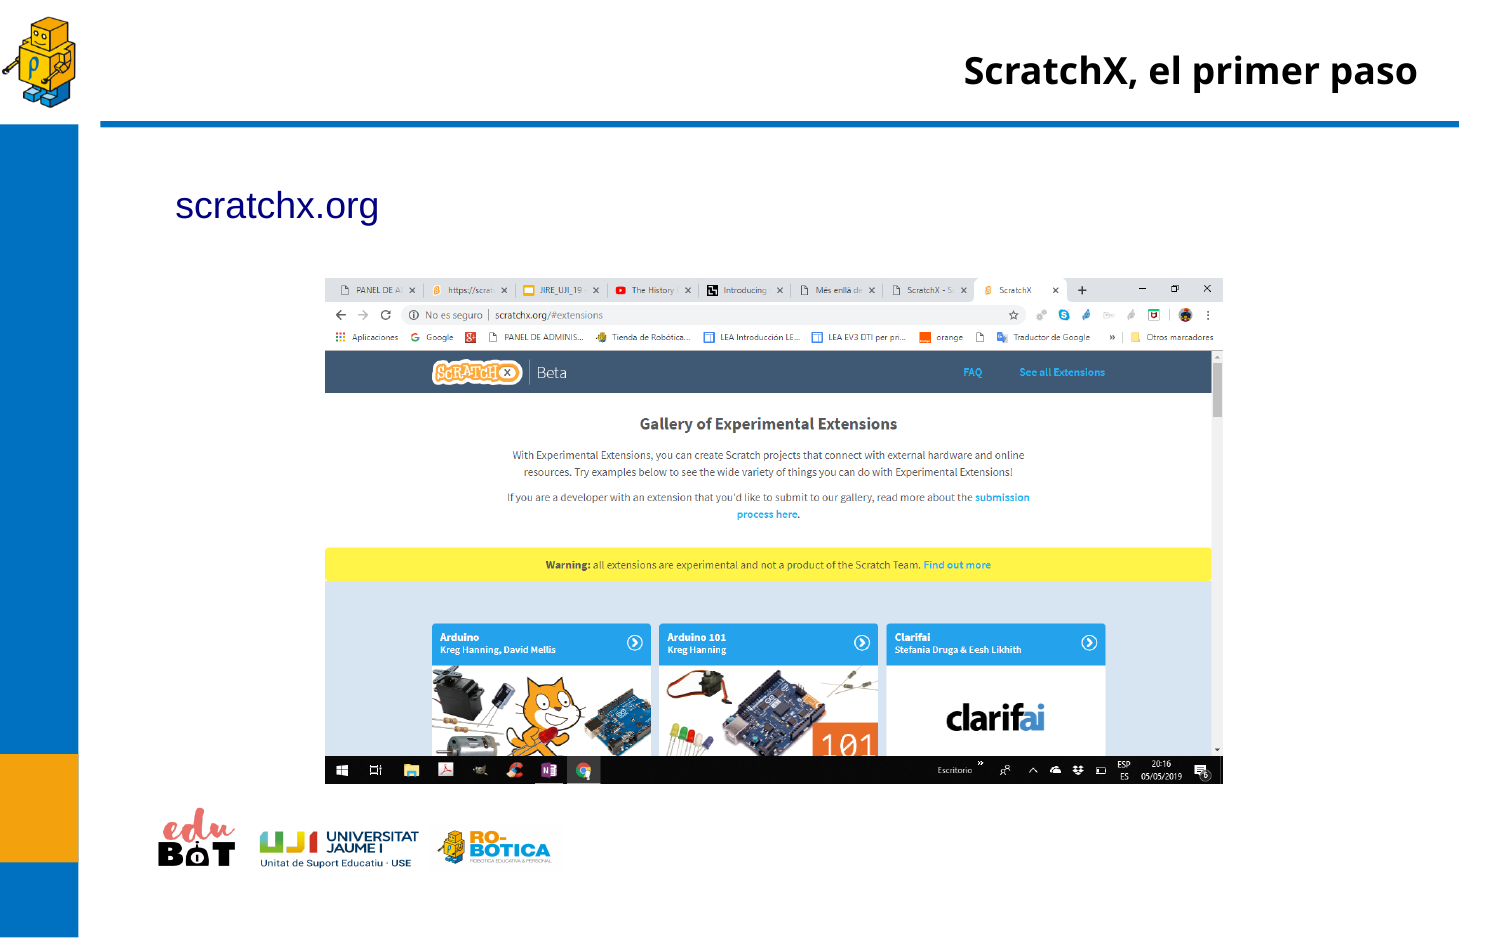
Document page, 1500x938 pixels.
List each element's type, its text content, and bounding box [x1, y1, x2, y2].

picture [251, 824, 562, 872]
picture [149, 799, 243, 876]
picture [0, 15, 80, 110]
picture [325, 278, 1223, 784]
text_box ScratchX, el primer paso [948, 31, 1462, 102]
text_box scratchx.org [160, 166, 463, 237]
